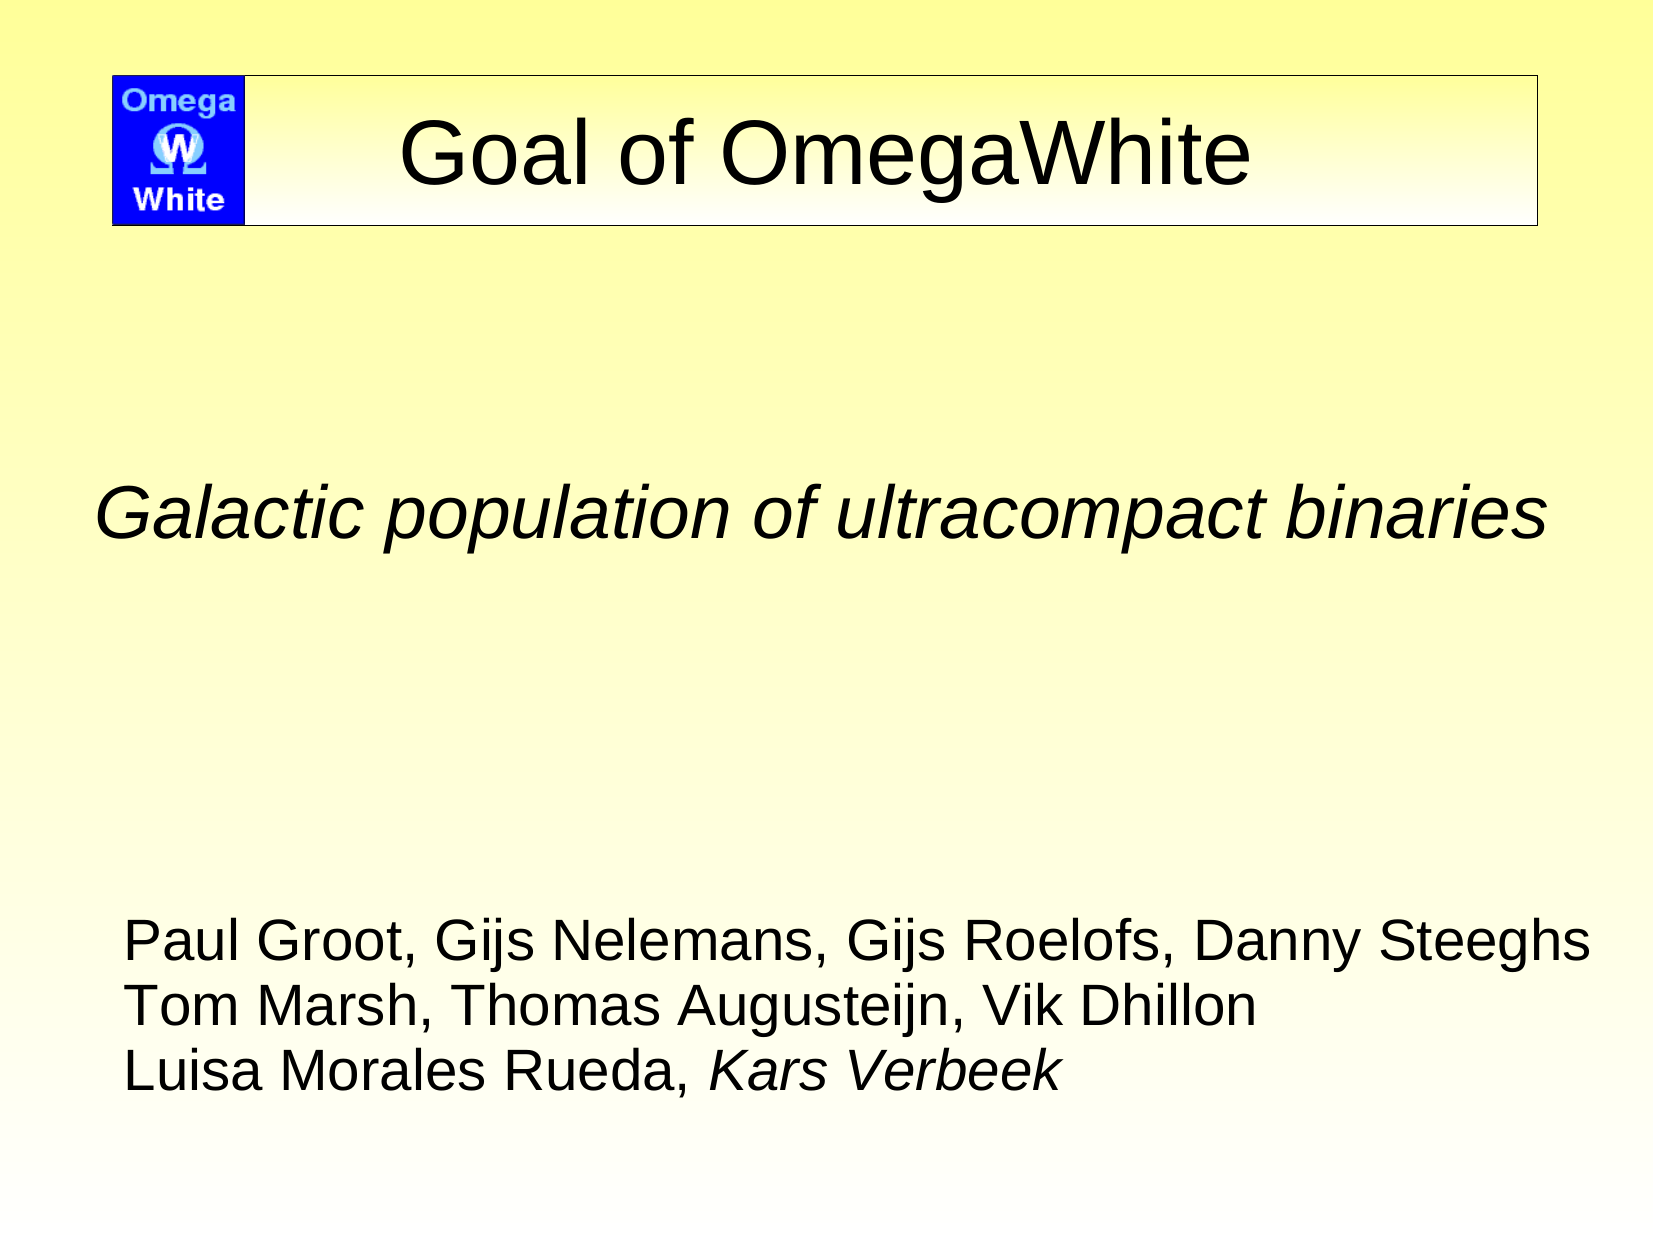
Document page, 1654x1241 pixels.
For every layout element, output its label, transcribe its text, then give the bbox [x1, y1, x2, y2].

text_box Paul Groot, Gijs Nelemans, Gijs Roelofs, Danny Steeghs Tom Marsh, Thomas Augusteijn, Vik Dhillon Luisa Morales Rueda, Kars Verbeek [109, 900, 1576, 1110]
text_box Galactic population of ultracompact binaries [79, 463, 1538, 563]
title Goal of OmegaWhite [82, 49, 1571, 257]
